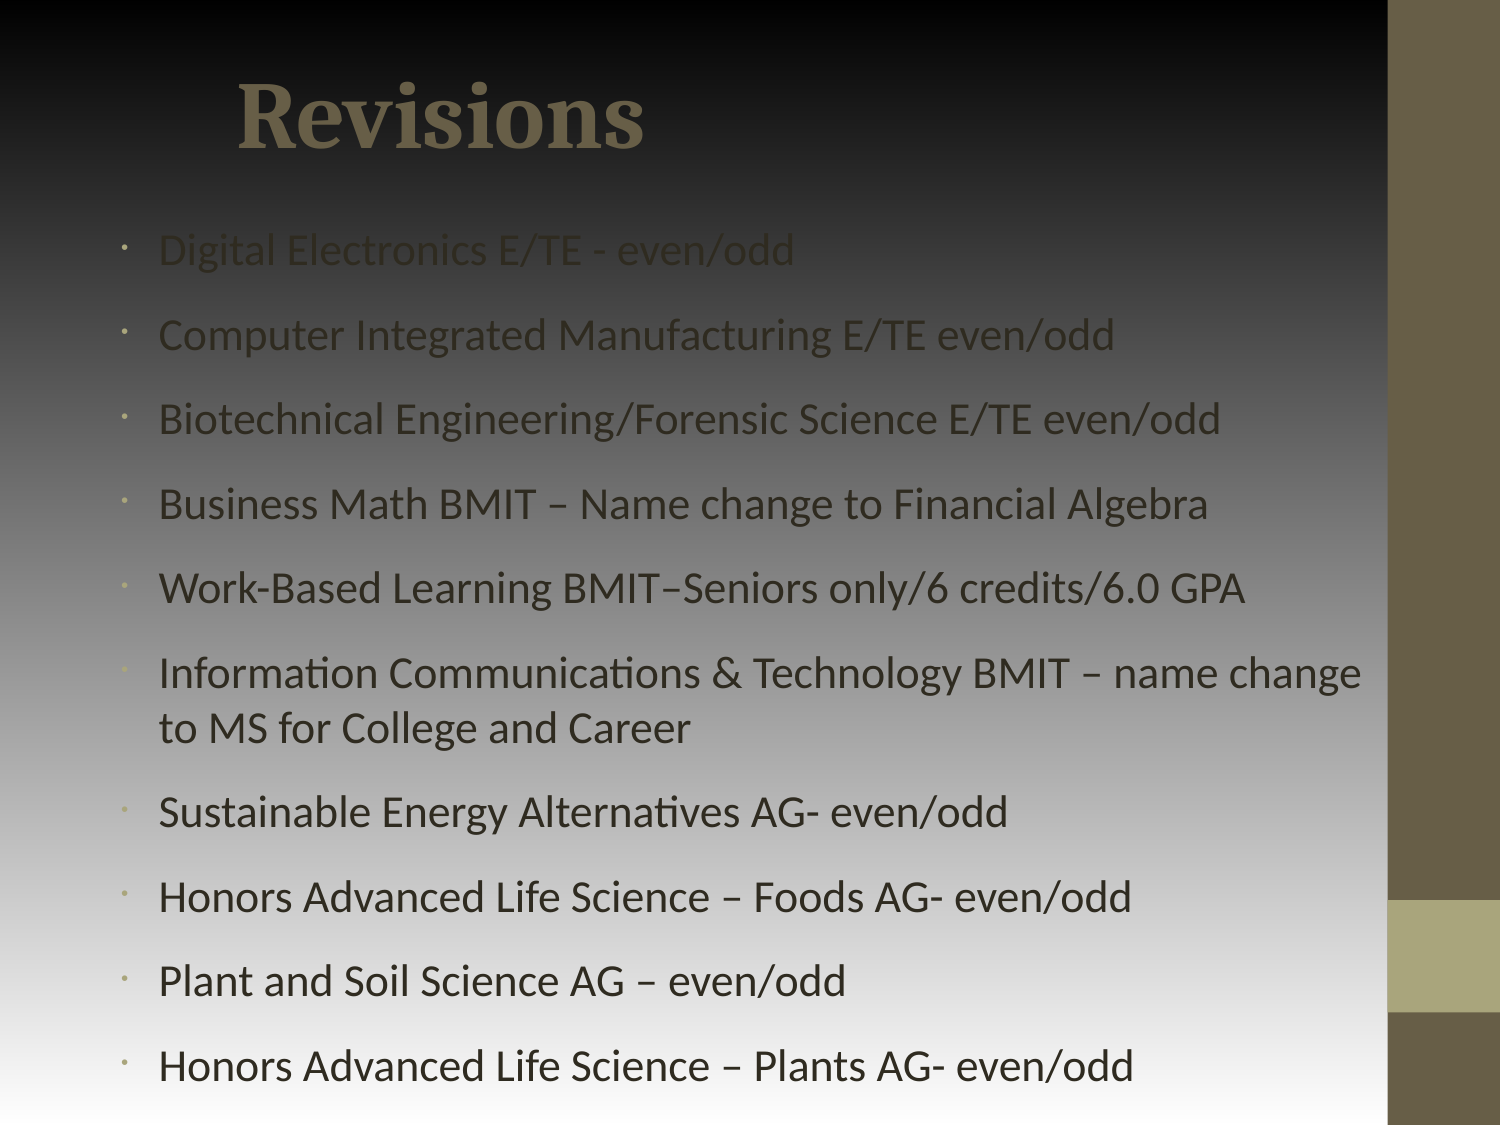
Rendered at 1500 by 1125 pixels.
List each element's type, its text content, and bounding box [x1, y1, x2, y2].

title Revisions [75, 45, 1325, 233]
list Digital Electronics E/TE - even/odd Computer Integrated Manufacturing E/TE even/odd Biotechnical Engineering/Forensic Science E/TE even/odd Business Math BMIT – Name change to Financial Algebra Work-Based Learning BMIT–Seniors only/6 credits/6.0 GPA Information Communications & Technology BMIT – name change to MS for College and Career Sustainable Energy Alternatives AG- even/odd Honors Advanced Life Science – Foods AG- even/odd Plant and Soil Science AG – even/odd Honors Advanced Life Science – Plants AG- even/odd [87, 212, 1381, 1058]
